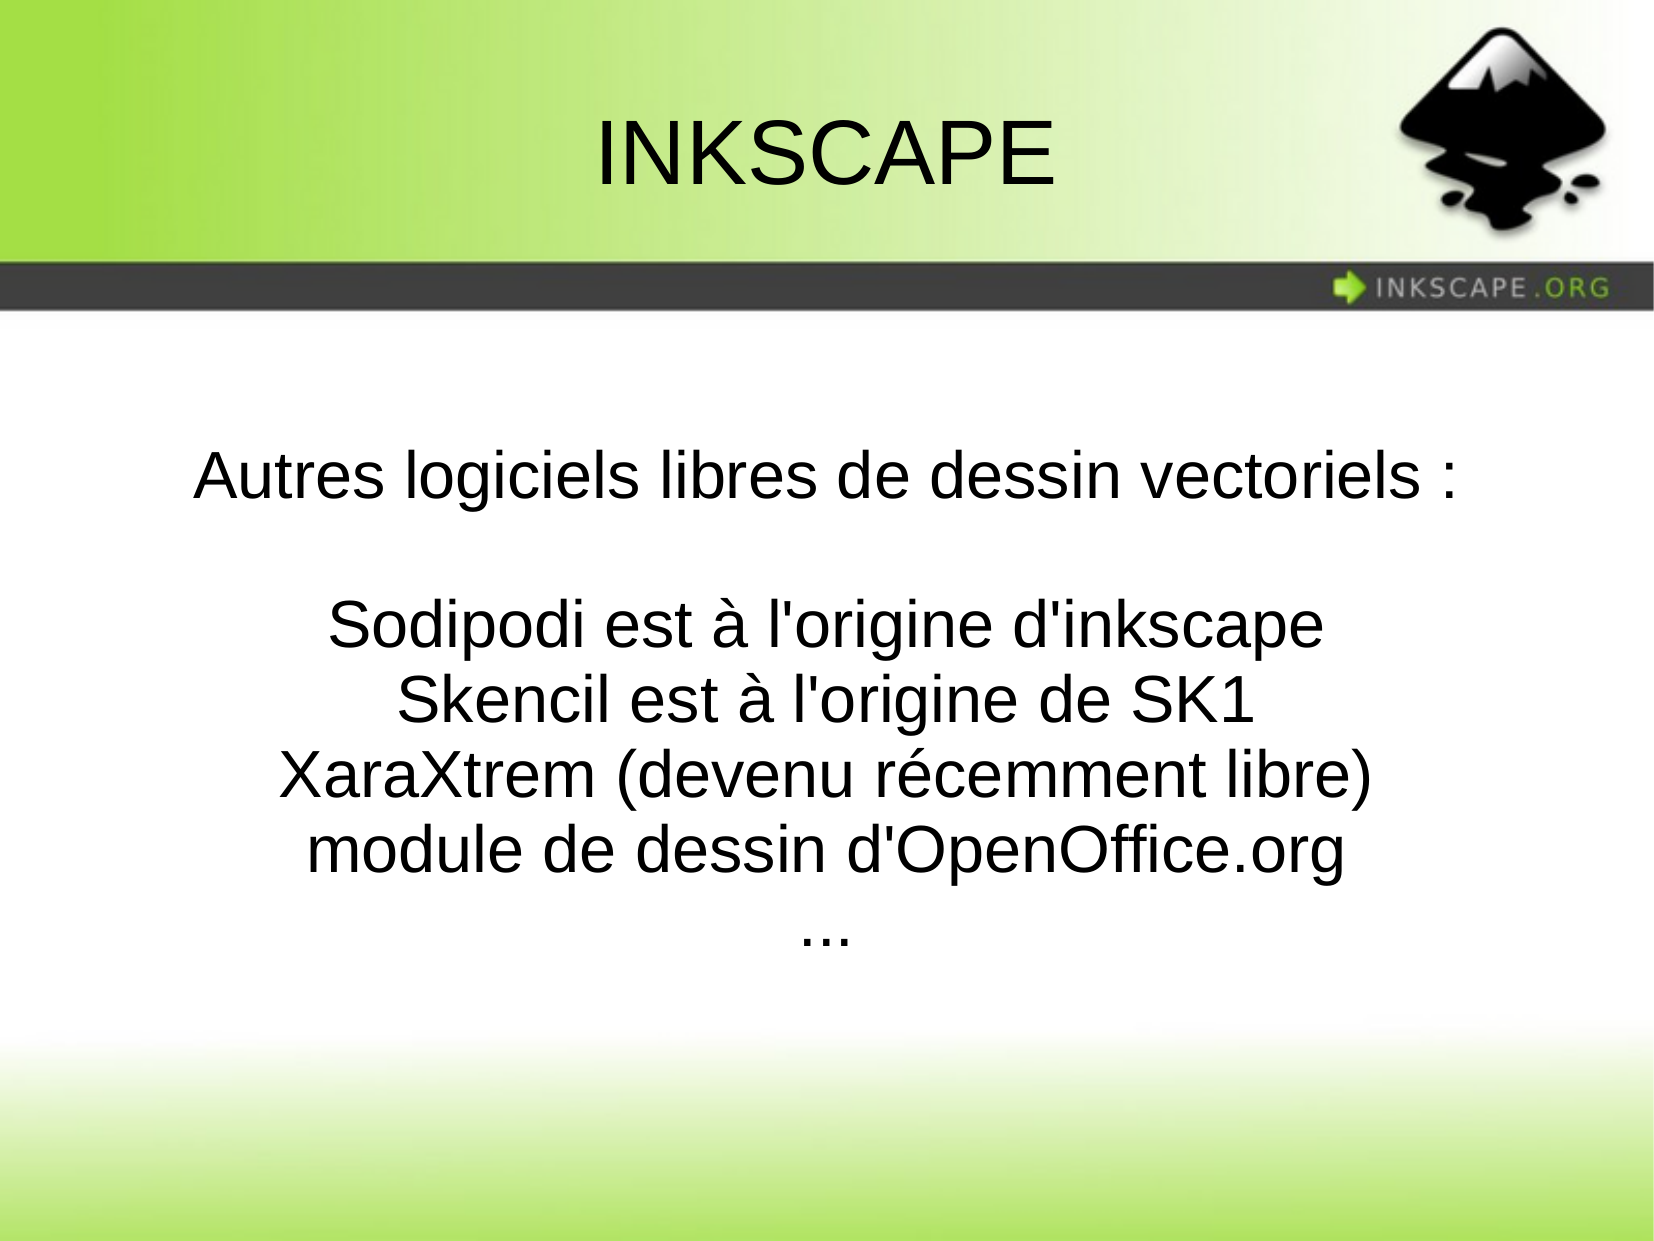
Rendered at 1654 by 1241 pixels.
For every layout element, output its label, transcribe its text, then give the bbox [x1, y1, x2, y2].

title INKSCAPE [82, 56, 1571, 250]
subtitle Autres logiciels libres de dessin vectoriels : Sodipodi est à l'origine d'inkscape Skencil est à l'origine de SK1 XaraXtrem (devenu récemment libre) module de dessin d'OpenOffice.org ... [82, 297, 1571, 1102]
picture [0, 0, 1654, 1241]
